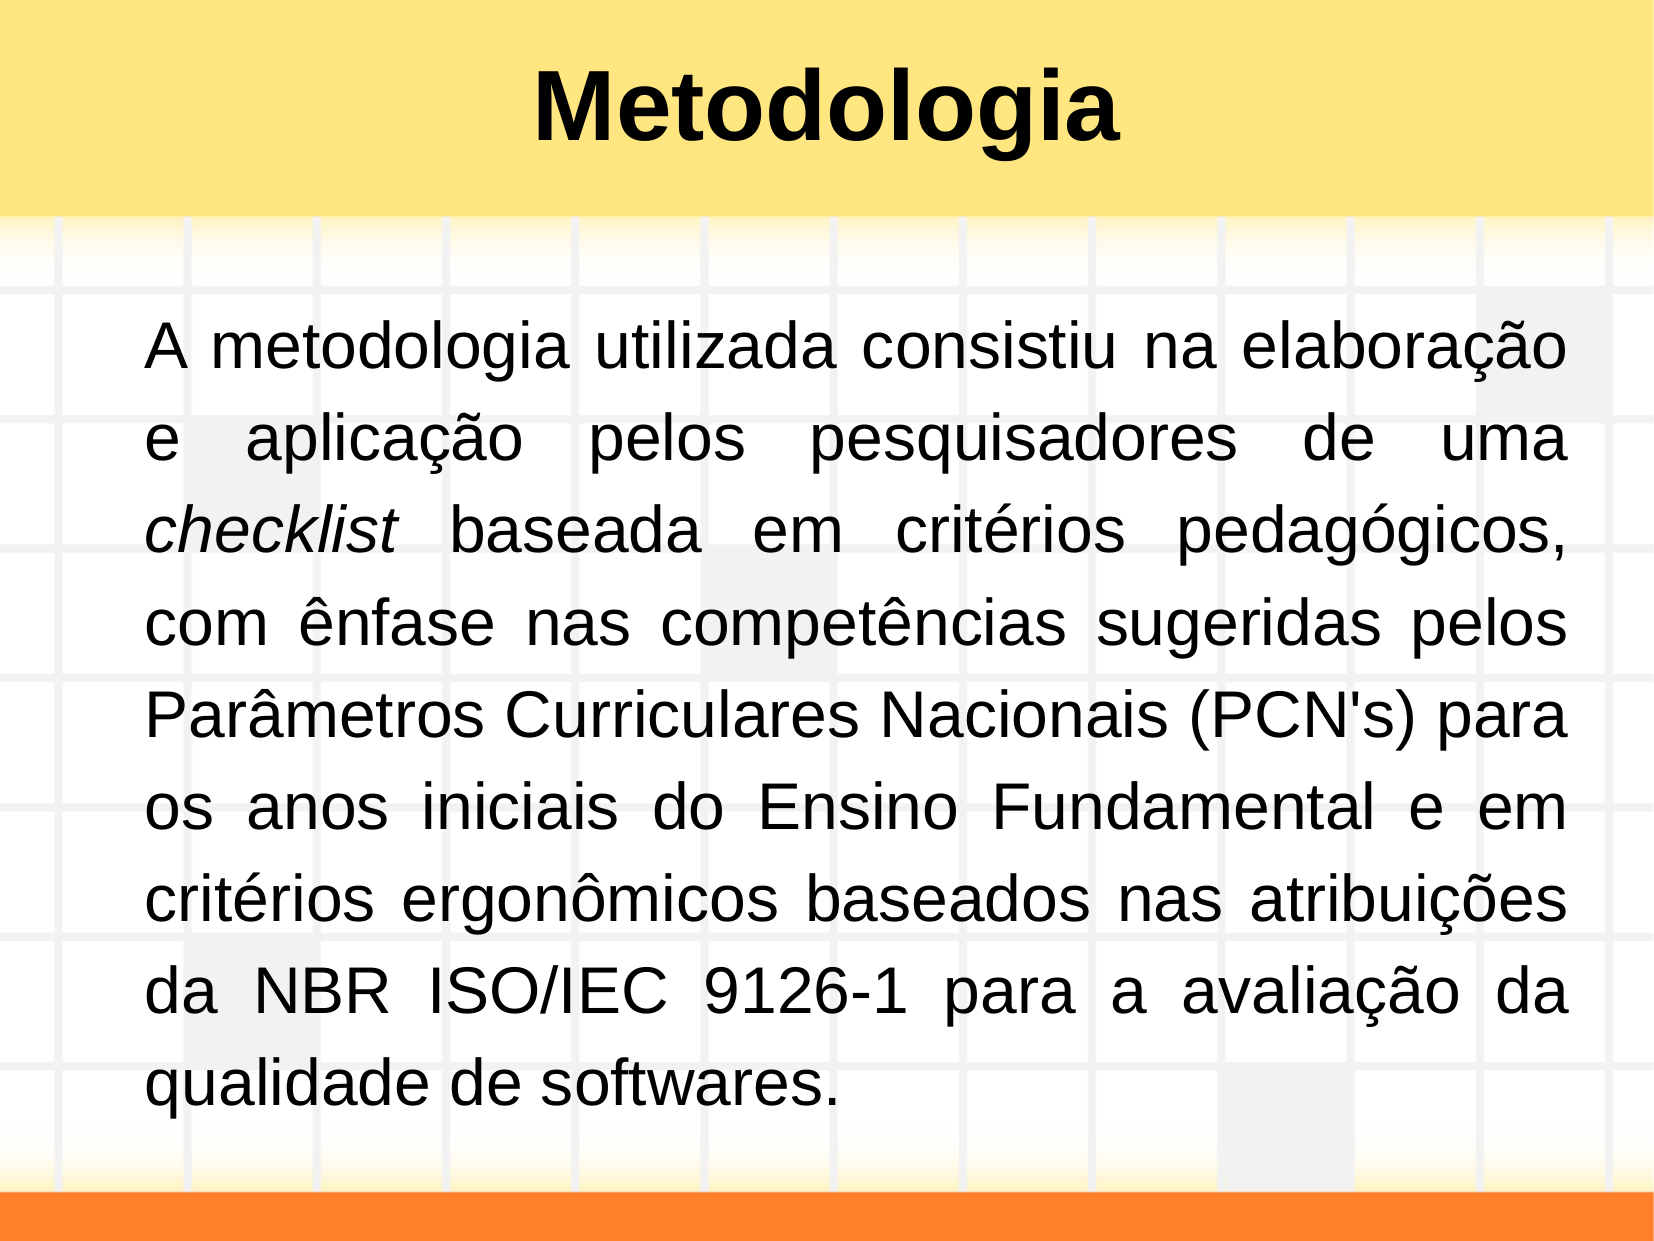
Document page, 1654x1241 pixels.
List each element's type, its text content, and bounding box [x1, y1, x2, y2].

picture [0, 0, 1654, 1241]
title Metodologia [82, 49, 1571, 257]
list A metodologia utilizada consistiu na elaboração e aplicação pelos pesquisadores de uma checklist baseada em critérios pedagógicos, com ênfase nas competências sugeridas pelos Parâmetros Curriculares Nacionais (PCN's) para os anos iniciais do Ensino Fundamental e em critérios ergonômicos baseados nas atribuições da NBR ISO/IEC 9126-1 para a avaliação da qualidade de softwares. [82, 290, 1571, 1134]
